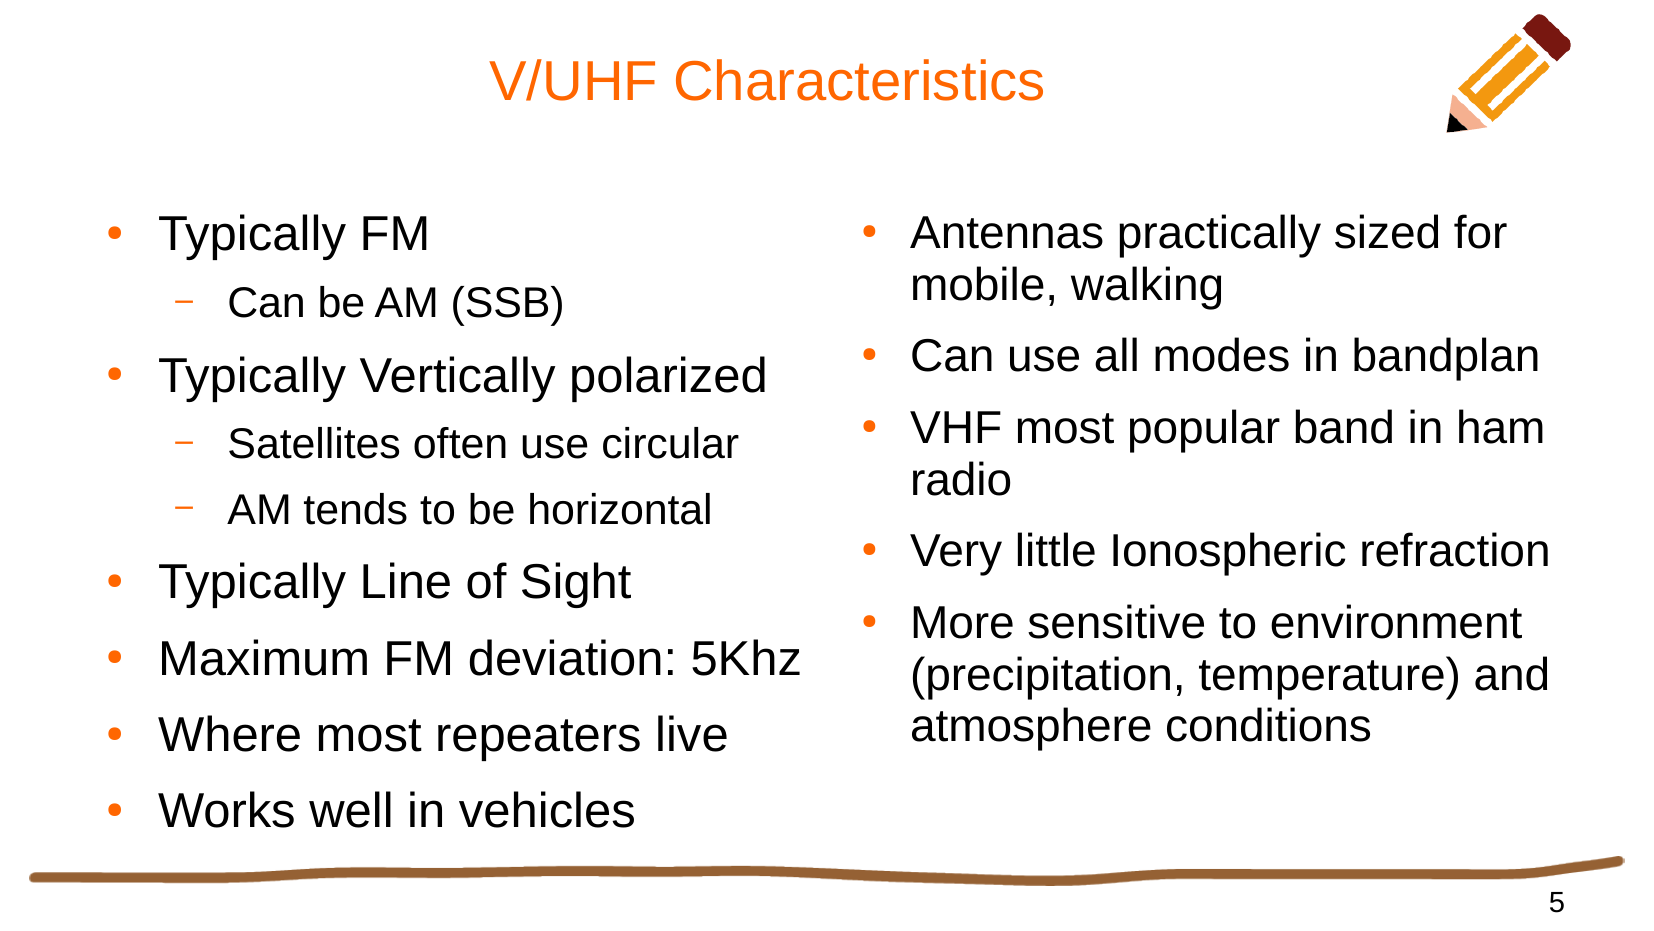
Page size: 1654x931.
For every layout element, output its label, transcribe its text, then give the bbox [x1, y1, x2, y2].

list Antennas practically sized for mobile, walking Can use all modes in bandplan VHF most popular band in ham radio Very little Ionospheric refraction More sensitive to environment (precipitation, temperature) and atmosphere conditions [845, 206, 1566, 857]
list Typically FM Can be AM (SSB) Typically Vertically polarized Satellites often use circular AM tends to be horizontal Typically Line of Sight Maximum FM deviation: 5Khz Where most repeaters live Works well in vehicles [88, 206, 809, 857]
picture [1446, 14, 1571, 133]
title V/UHF Characteristics [88, 29, 1447, 133]
picture [29, 856, 1625, 886]
